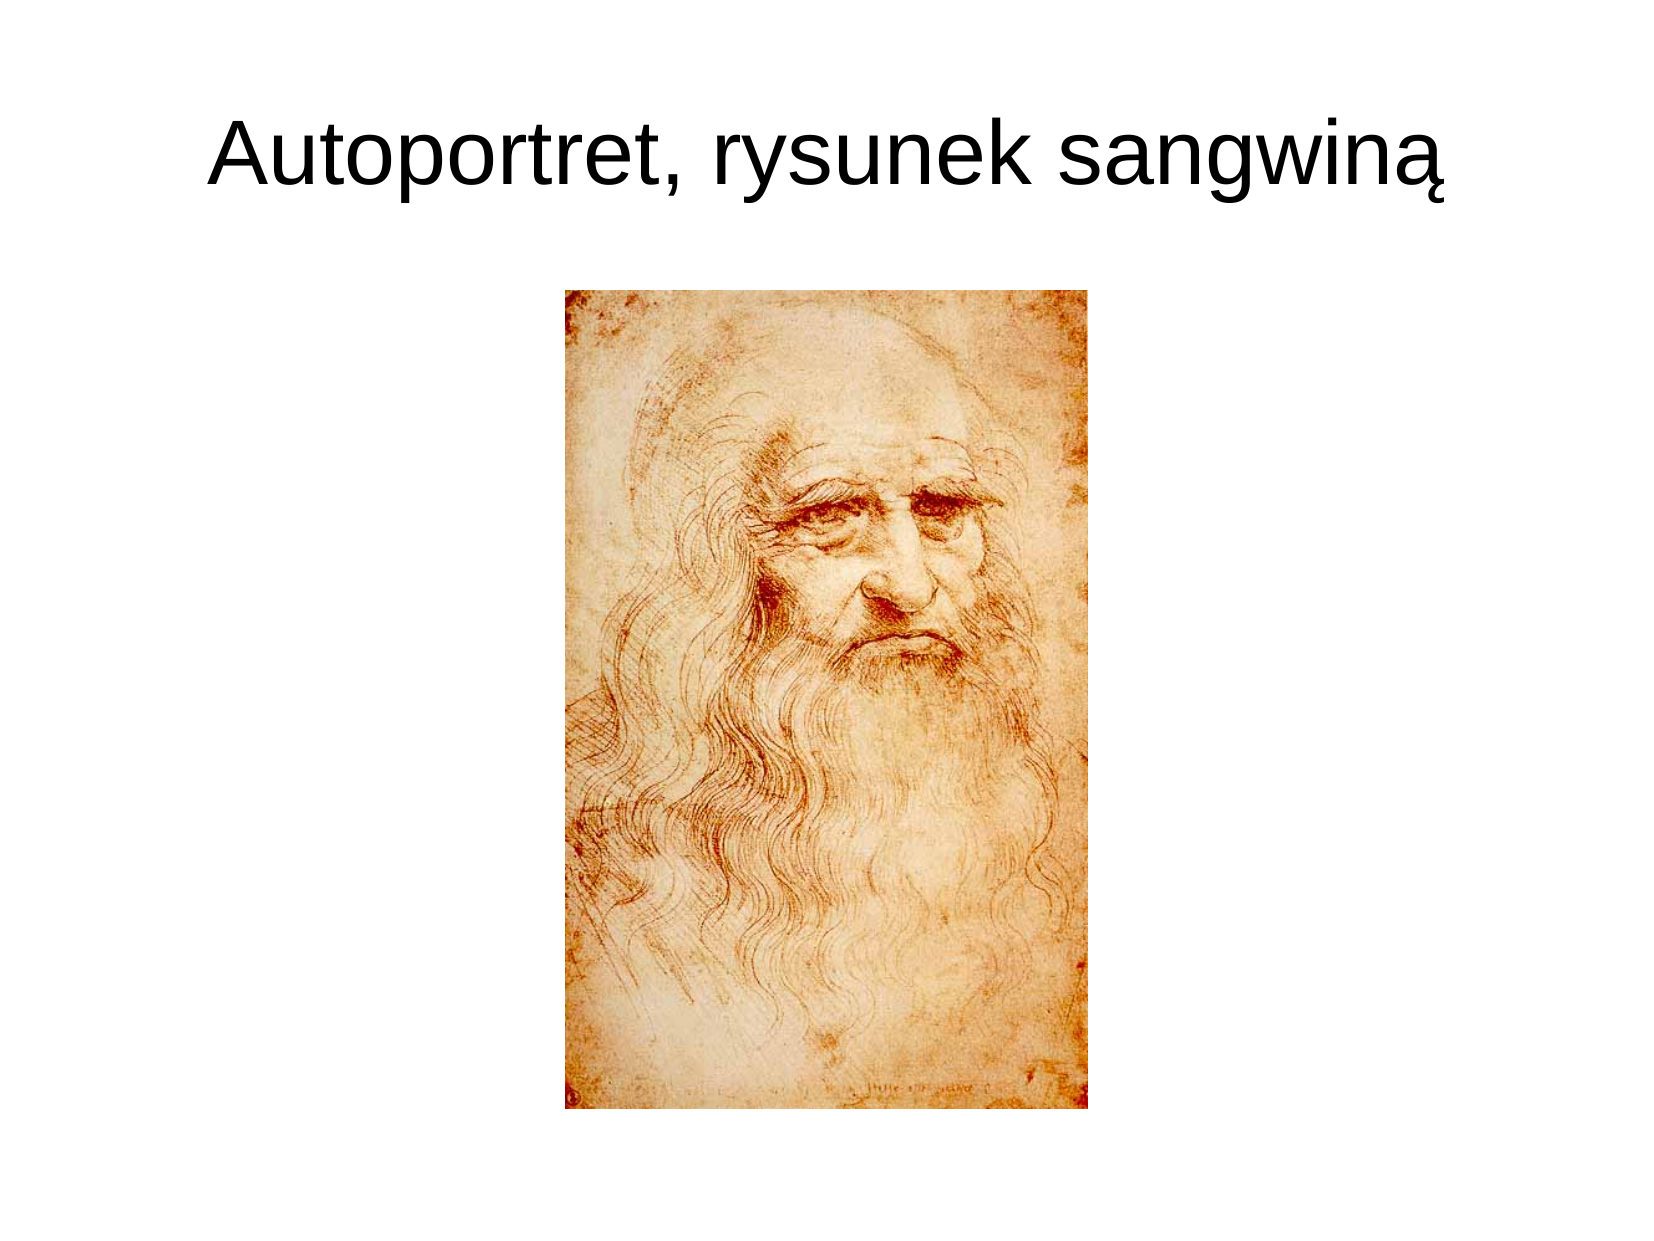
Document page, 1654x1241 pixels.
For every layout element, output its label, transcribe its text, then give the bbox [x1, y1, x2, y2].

title Autoportret, rysunek sangwiną [82, 49, 1571, 257]
picture [565, 290, 1088, 1109]
